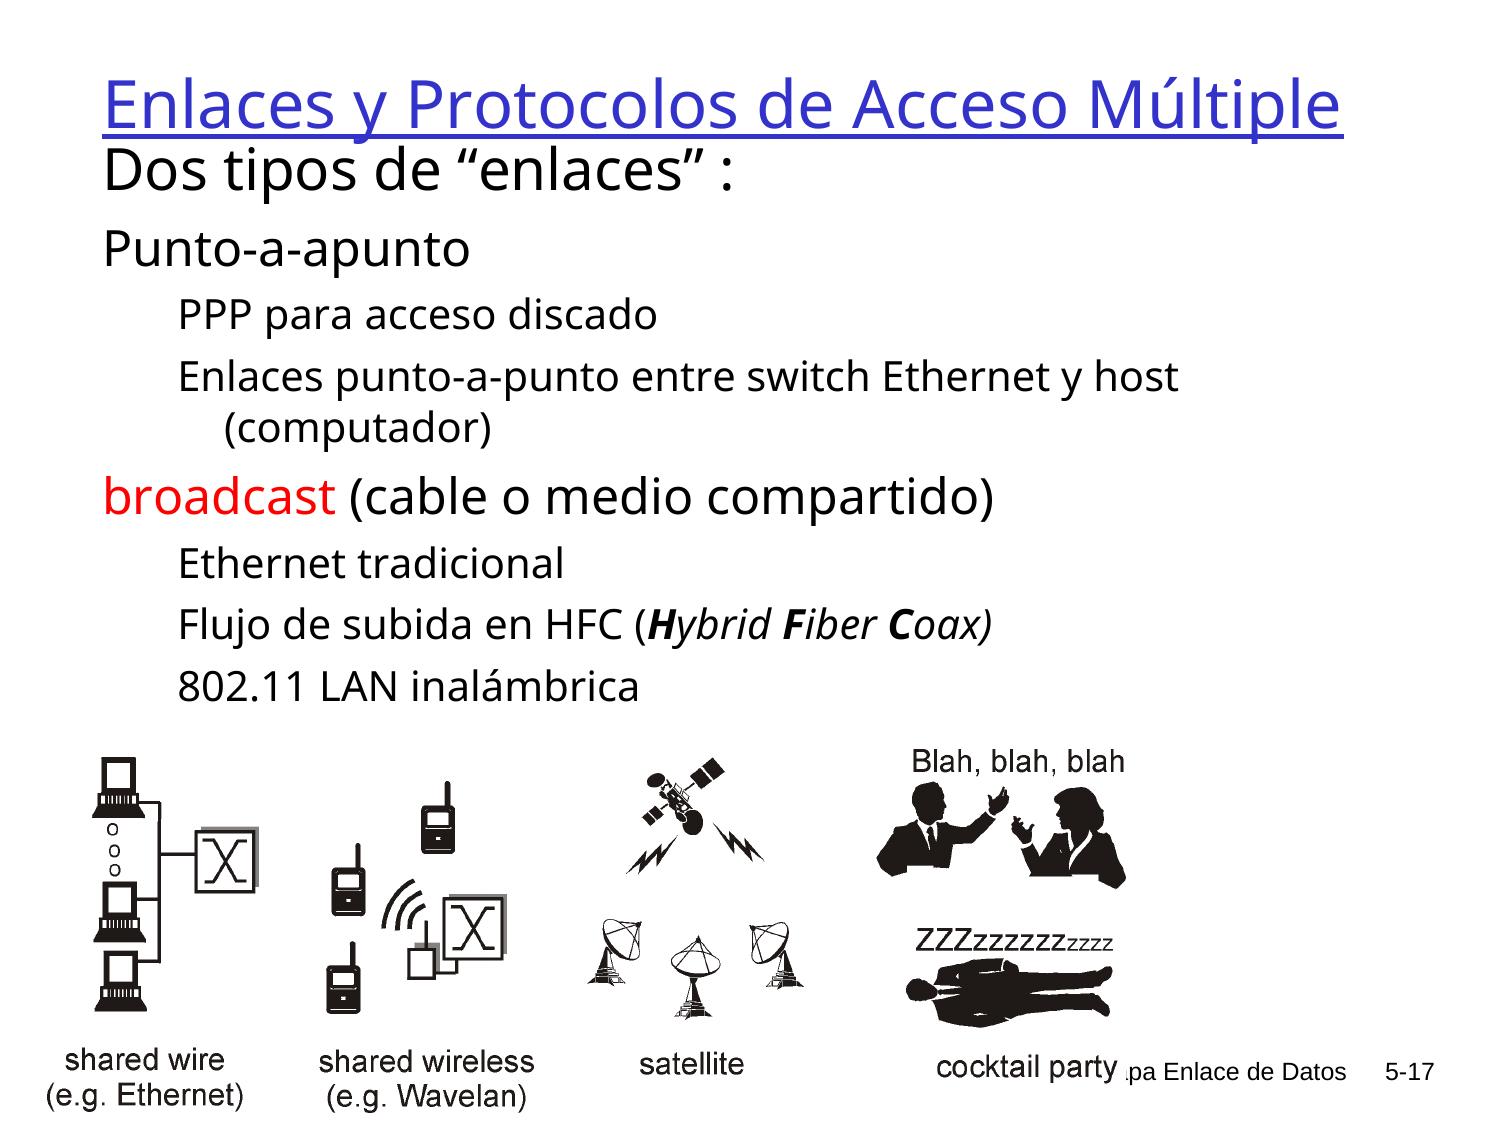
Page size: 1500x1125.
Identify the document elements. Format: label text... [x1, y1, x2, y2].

title Enlaces y Protocolos de Acceso Múltiple [87, 9, 1363, 125]
list Dos tipos de “enlaces” : Punto-a-apunto PPP para acceso discado Enlaces punto-a-punto entre switch Ethernet y host (computador) broadcast (cable o medio compartido) Ethernet tradicional Flujo de subida en HFC (Hybrid Fiber Coax) 802.11 LAN inalámbrica [87, 125, 1463, 1039]
picture [45, 749, 1126, 1113]
